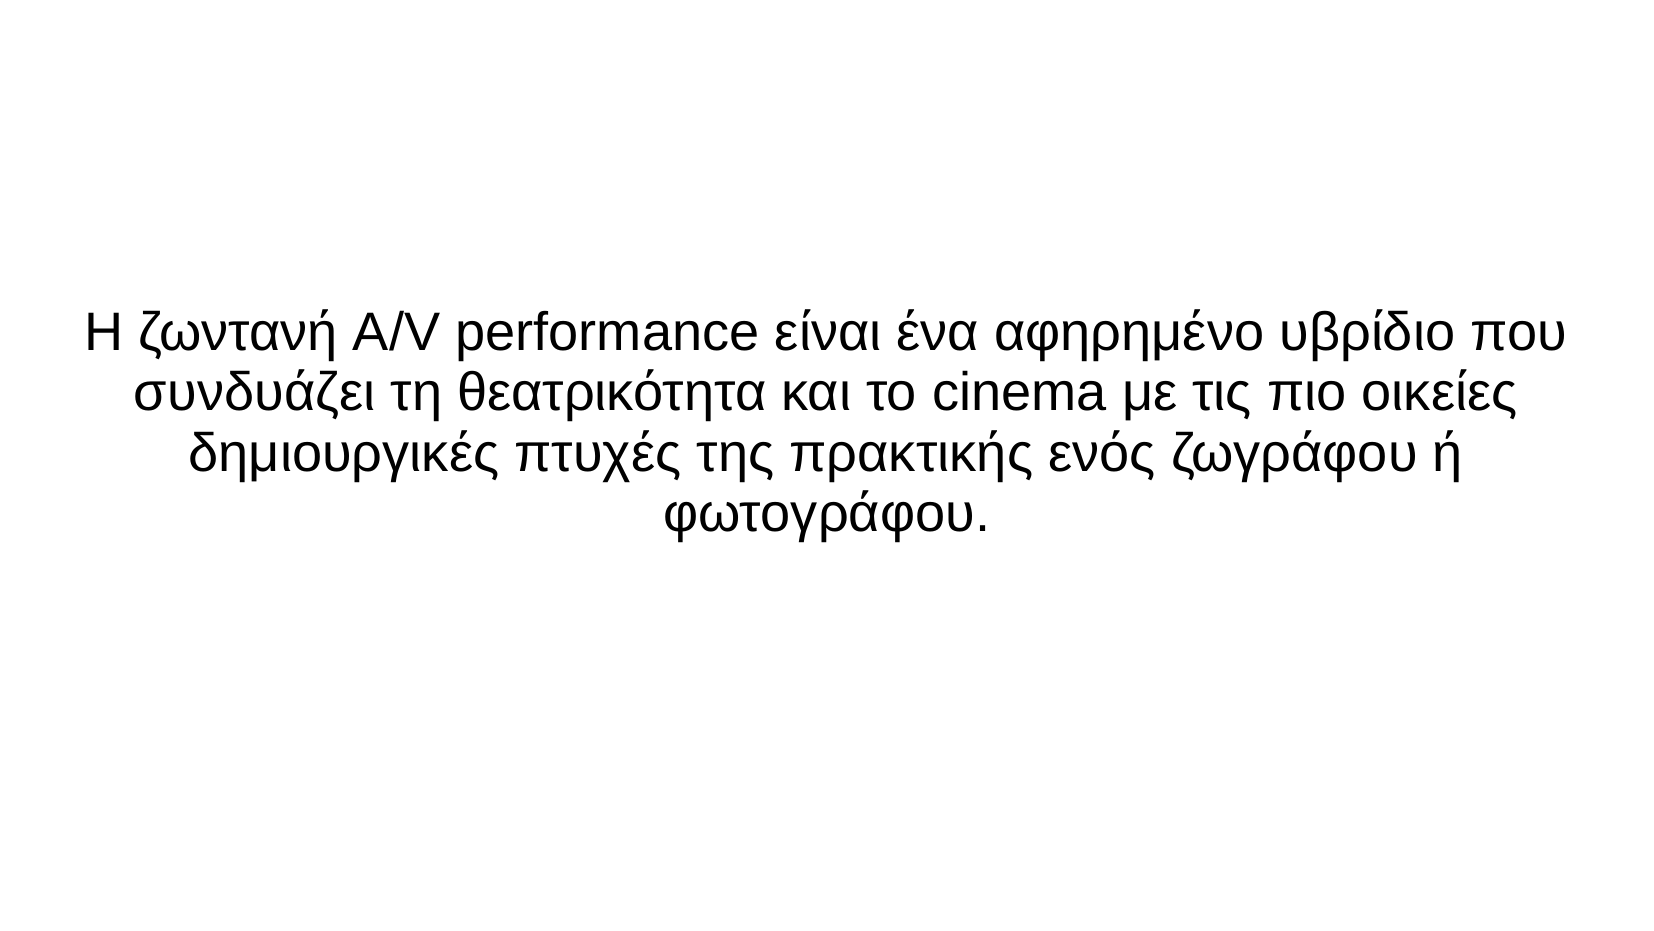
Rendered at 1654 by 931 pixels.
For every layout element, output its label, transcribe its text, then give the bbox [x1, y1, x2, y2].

title H ζωντανή A/V performance είναι ένα αφηρημένο υβρίδιο που συνδυάζει τη θεατρικότητα και το cinema με τις πιο οικείες δημιουργικές πτυχές της πρακτικής ενός ζωγράφου ή φωτογράφου. [82, 301, 1571, 544]
